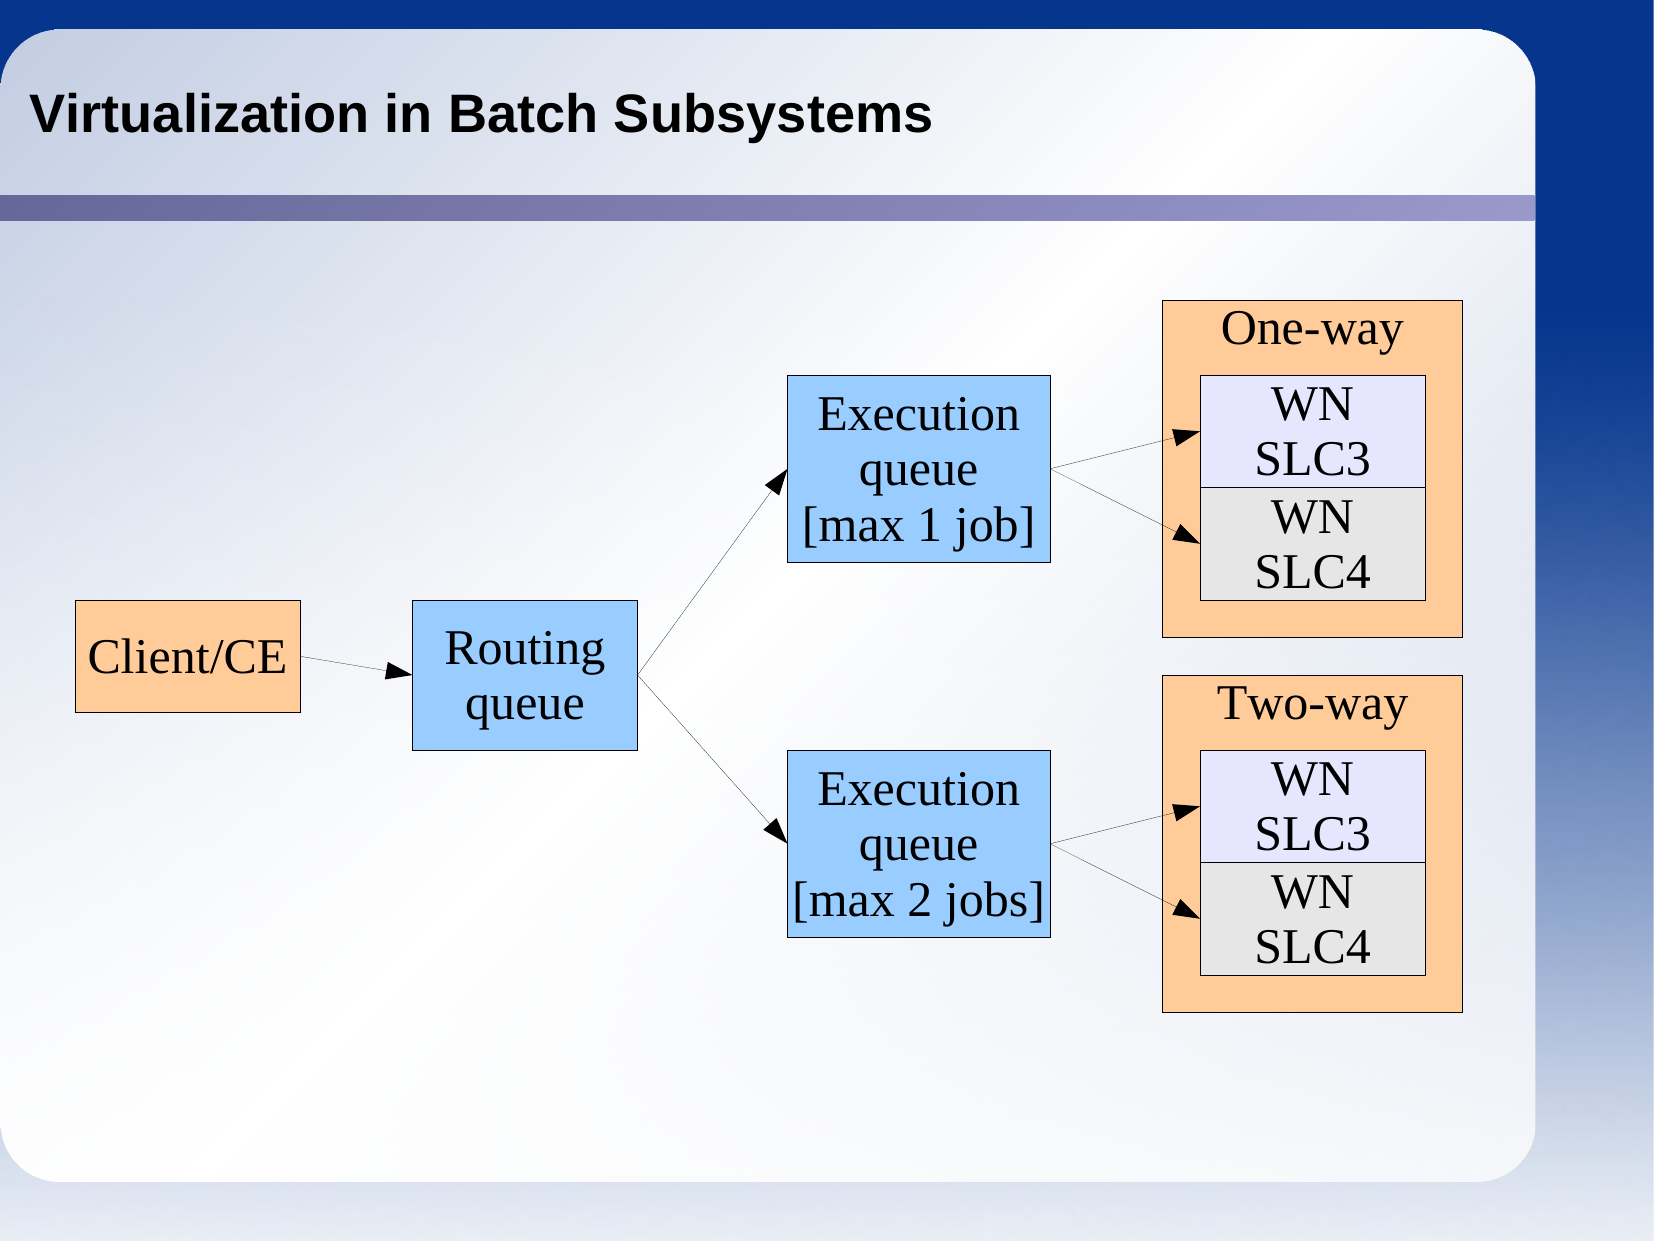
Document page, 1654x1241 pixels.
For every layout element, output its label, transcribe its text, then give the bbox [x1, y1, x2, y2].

text_box WN SLC4 [1200, 487, 1426, 601]
picture [0, 0, 1654, 1241]
text_box Two-way [1162, 807, 1200, 917]
text_box WN SLC4 [1200, 862, 1426, 976]
text_box Two-way [1162, 675, 1463, 1013]
text_box One-way [1162, 432, 1200, 542]
text_box One-way [1162, 300, 1463, 638]
text_box Execution queue [max 2 jobs] [787, 750, 1051, 938]
text_box Execution queue [max 1 job] [787, 375, 1051, 563]
text_box WN SLC3 [1200, 375, 1426, 487]
text_box Routing queue [412, 600, 638, 751]
text_box WN SLC3 [1200, 750, 1426, 862]
text_box Client/CE [75, 600, 301, 713]
title Virtualization in Batch Subsystems [29, 49, 1506, 178]
